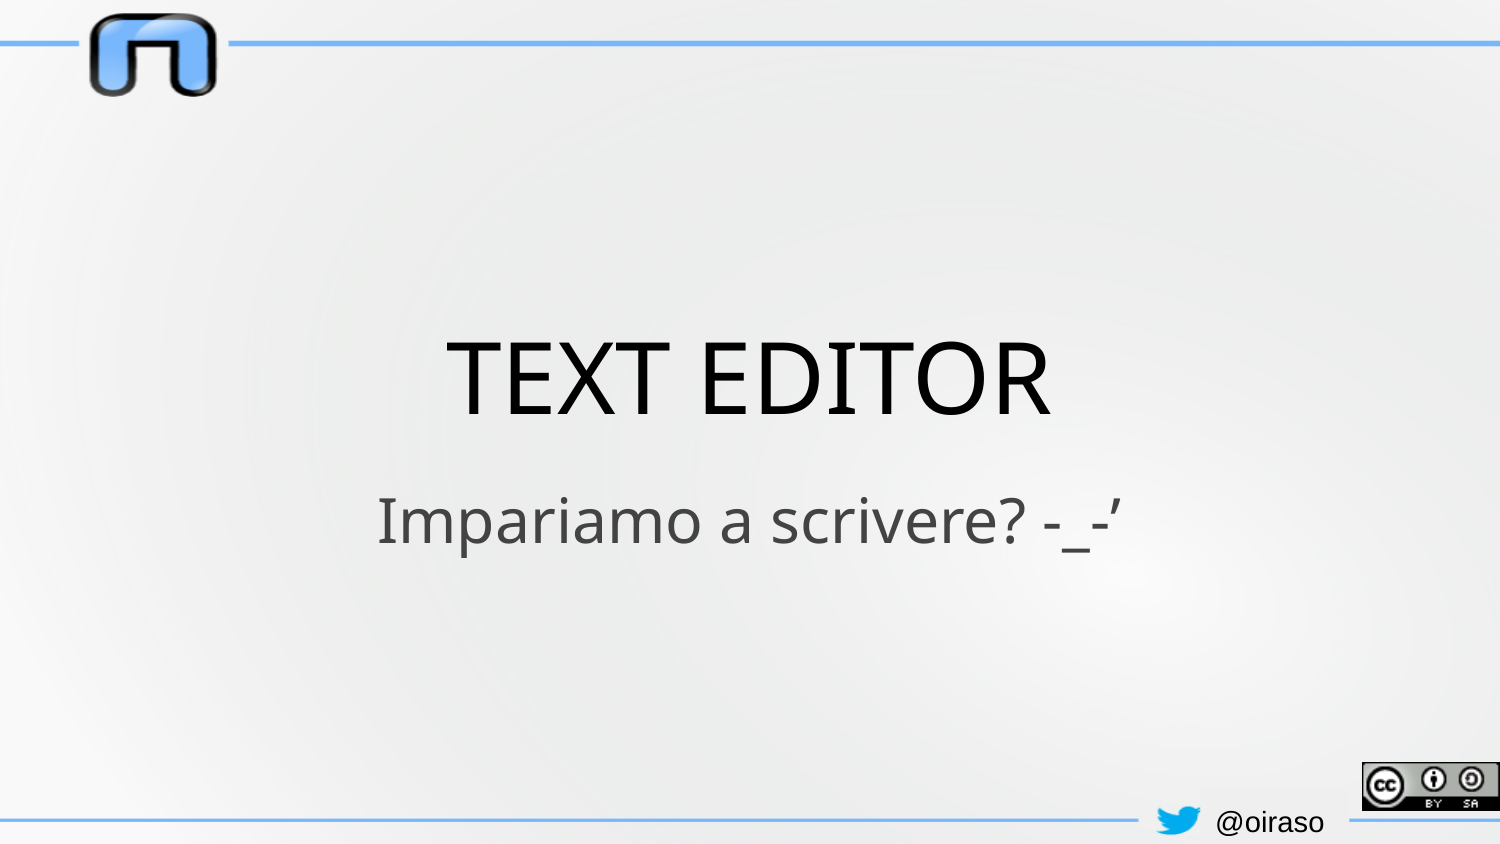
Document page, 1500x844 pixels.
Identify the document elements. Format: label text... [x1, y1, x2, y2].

subtitle Impariamo a scrivere? -_-’ [112, 465, 1388, 595]
picture [0, 0, 1500, 844]
title TEXT EDITOR [112, 259, 1388, 450]
text_box @oirasor [1200, 788, 1350, 844]
